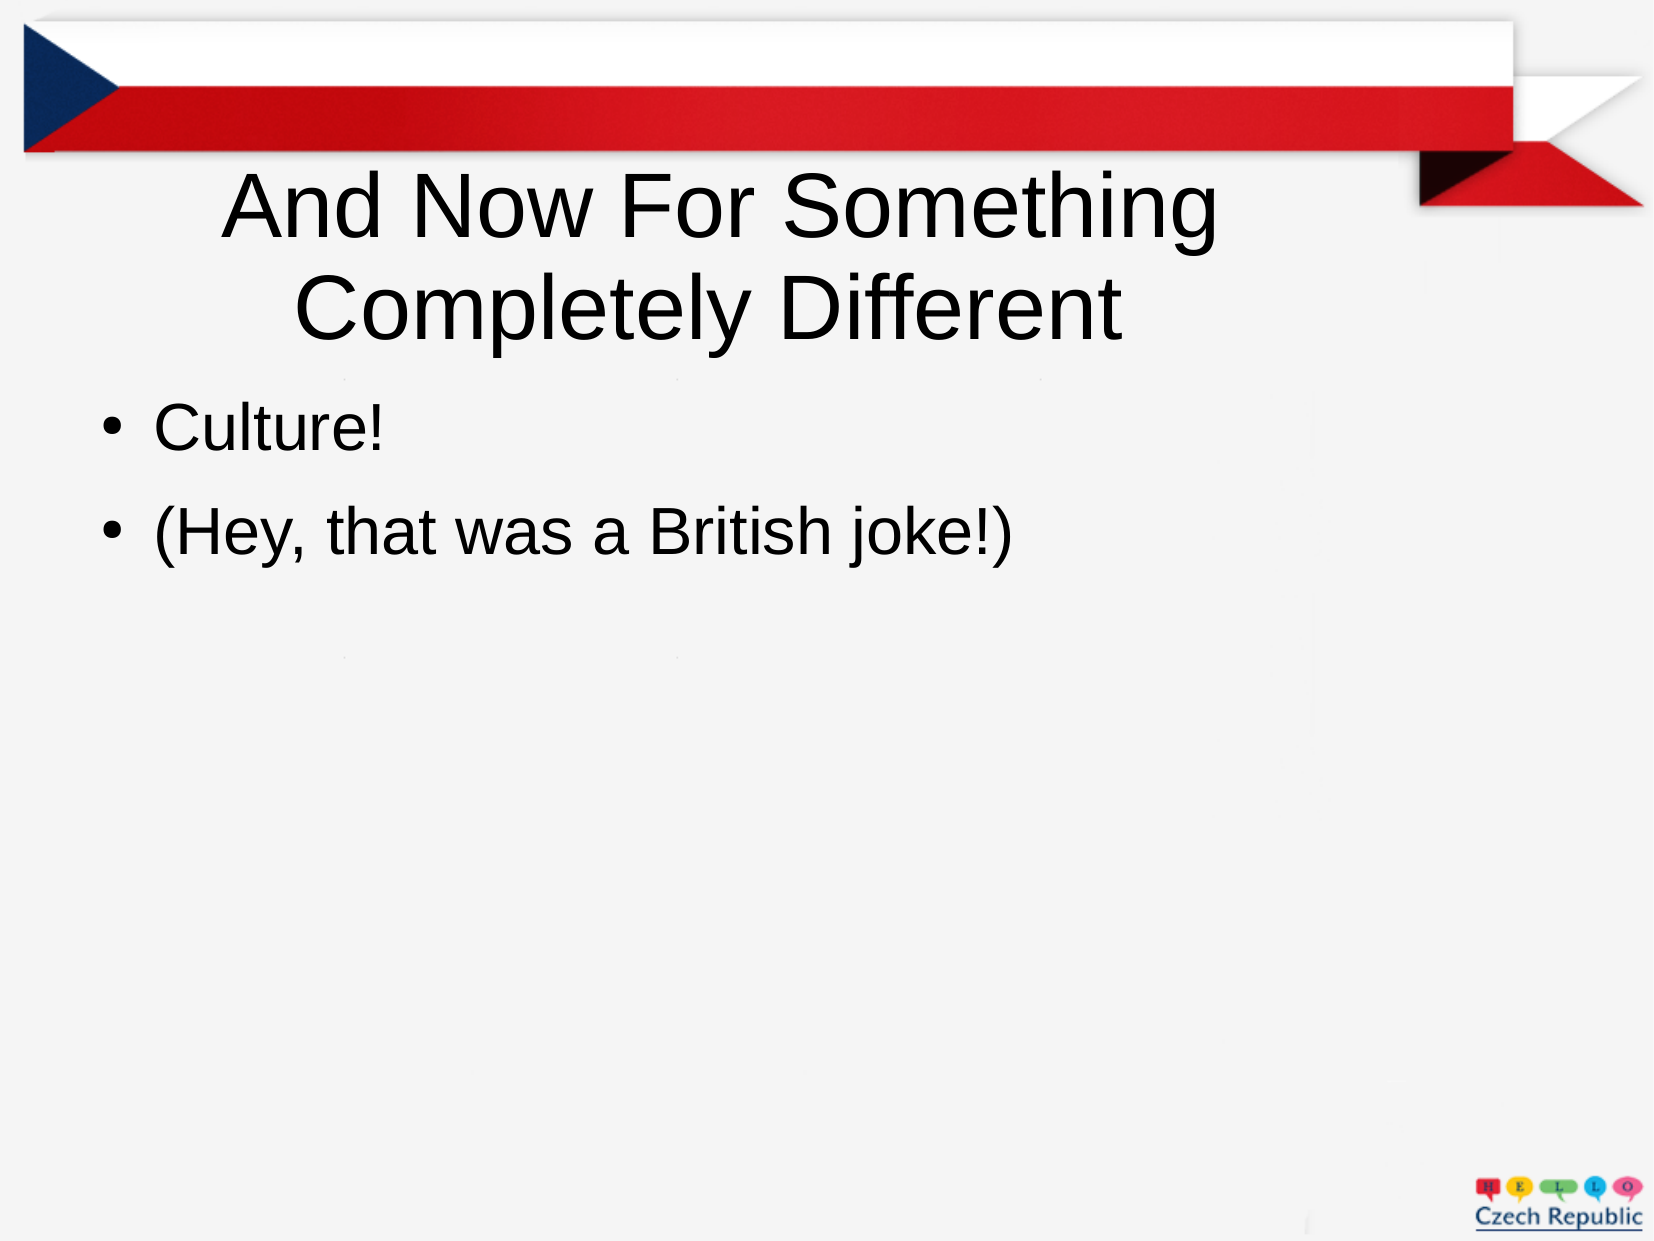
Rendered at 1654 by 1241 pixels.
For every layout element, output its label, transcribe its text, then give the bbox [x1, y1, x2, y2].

picture [0, 0, 1654, 1241]
title And Now For Something Completely Different [0, 153, 1453, 361]
list Culture! (Hey, that was a British joke!) [82, 389, 1538, 1109]
